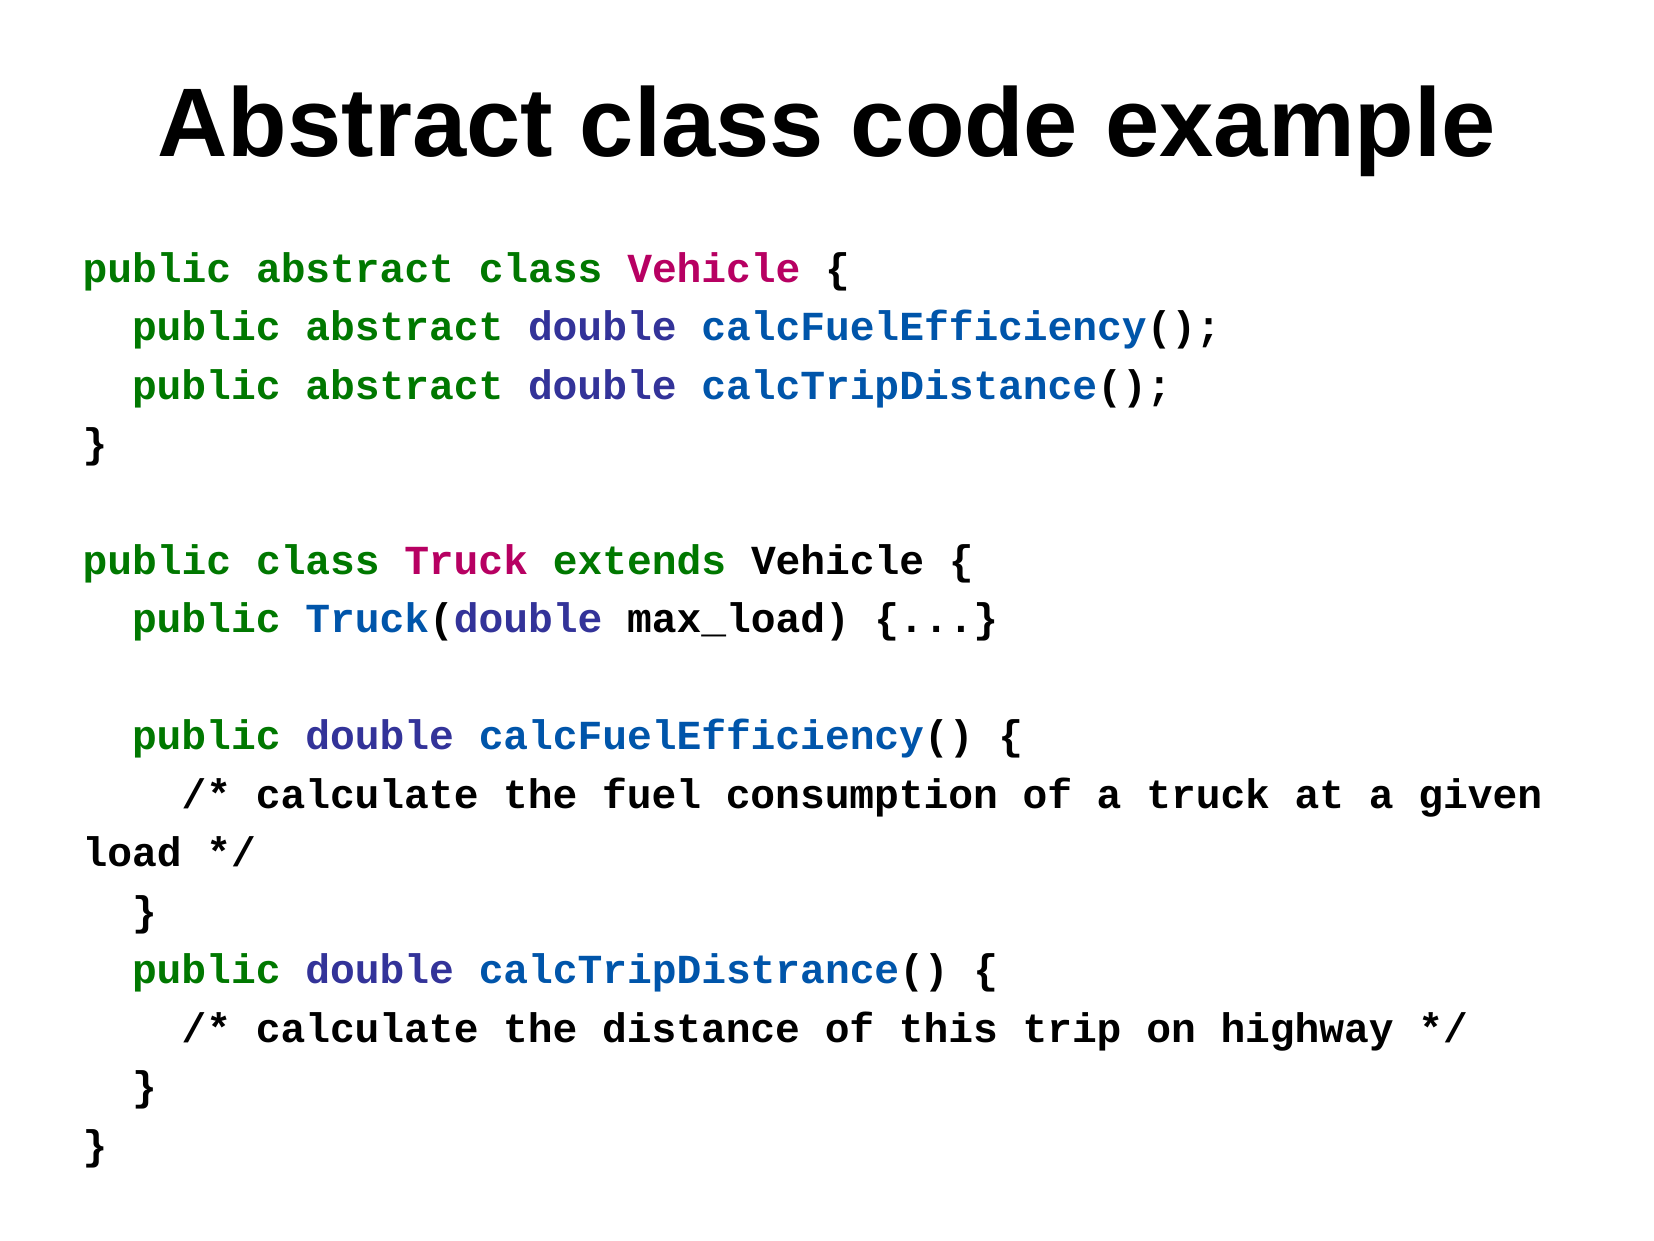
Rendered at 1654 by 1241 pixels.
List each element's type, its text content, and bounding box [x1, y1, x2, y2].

list public abstract class Vehicle { public abstract double calcFuelEfficiency(); public abstract double calcTripDistance(); } public class Truck extends Vehicle { public Truck(double max_load) {...} public double calcFuelEfficiency() { /* calculate the fuel consumption of a truck at a given load */ } public double calcTripDistrance() { /* calculate the distance of this trip on highway */ } } [82, 236, 1583, 1182]
title Abstract class code example [82, 49, 1571, 196]
